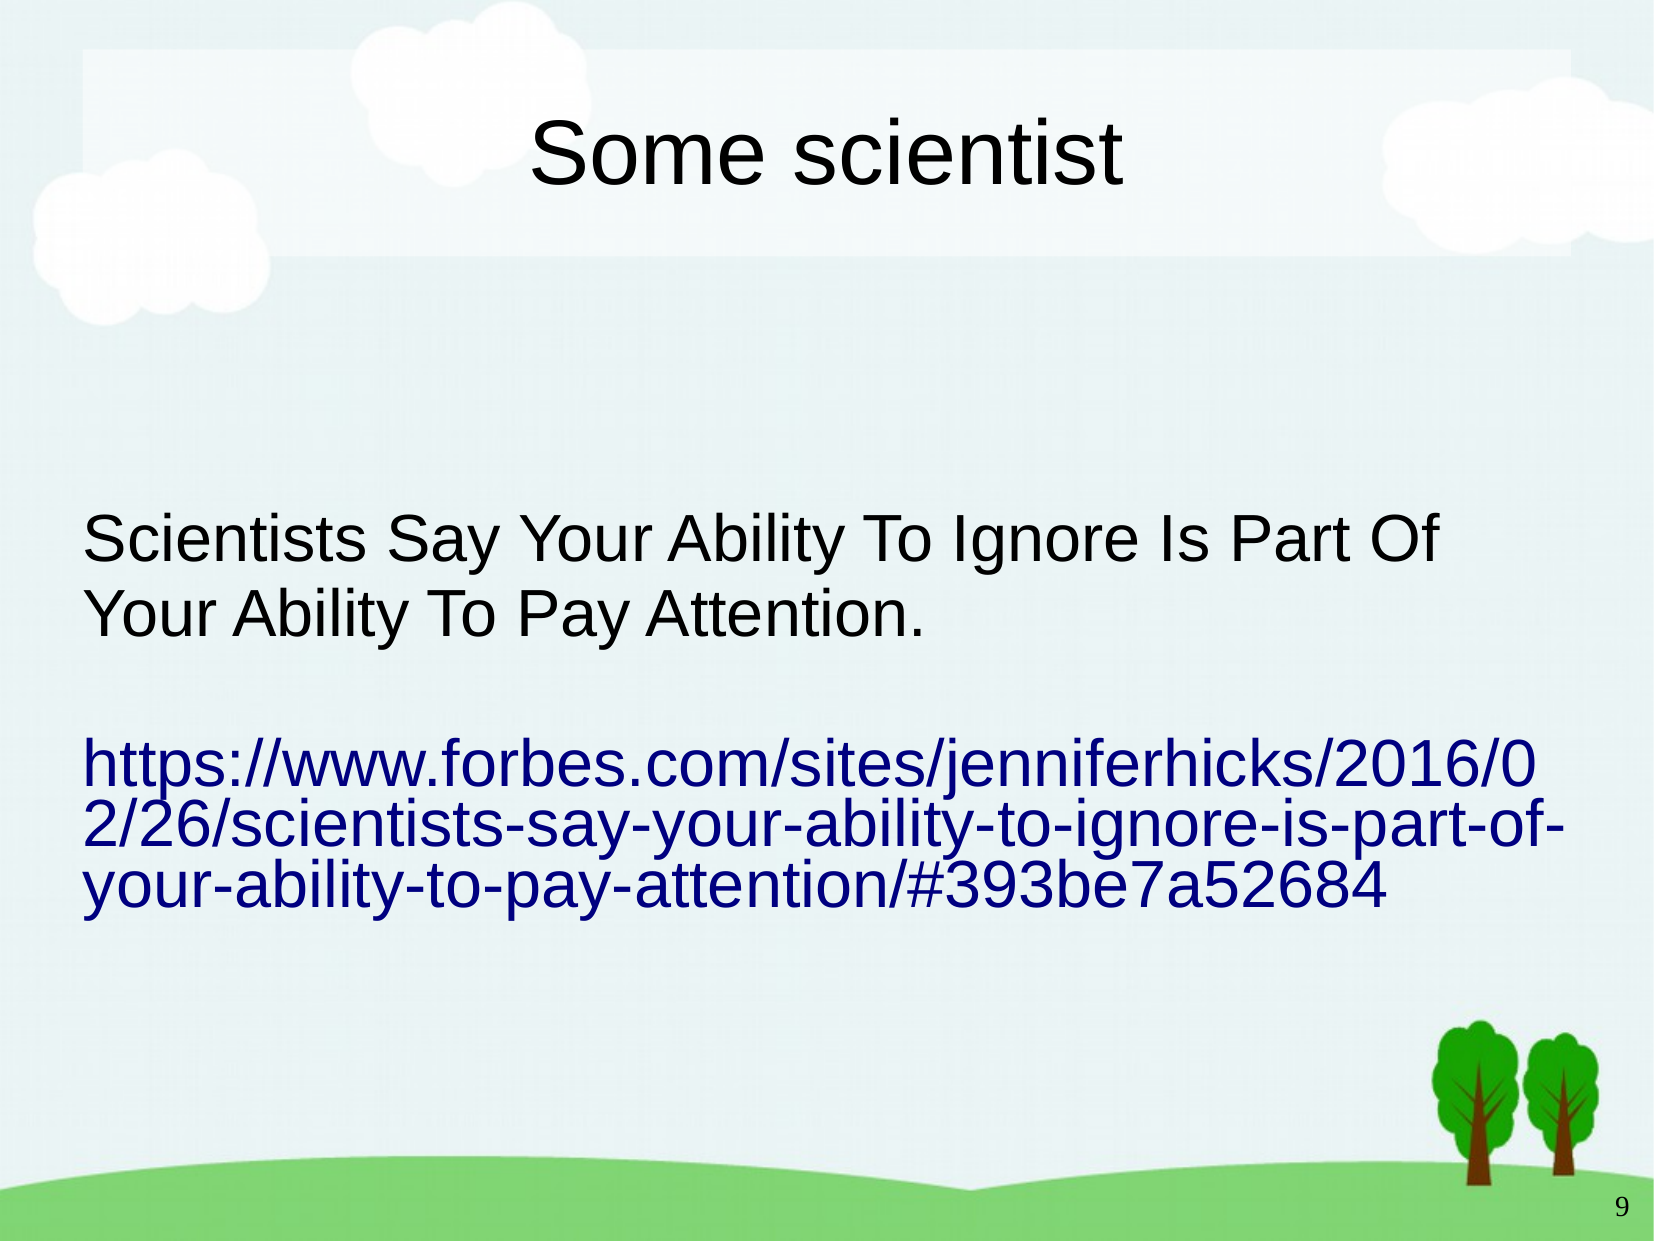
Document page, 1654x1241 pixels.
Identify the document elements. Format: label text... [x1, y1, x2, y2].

title Some scientist [82, 49, 1571, 257]
picture [0, 0, 1654, 1241]
subtitle Scientists Say Your Ability To Ignore Is Part Of Your Ability To Pay Attention. https://www.forbes.com/sites/jenniferhicks/2016/02/26/scientists-say-your-ability-to-ignore-is-part-of-your-ability-to-pay-attention/#393be7a52684 [82, 290, 1571, 1087]
